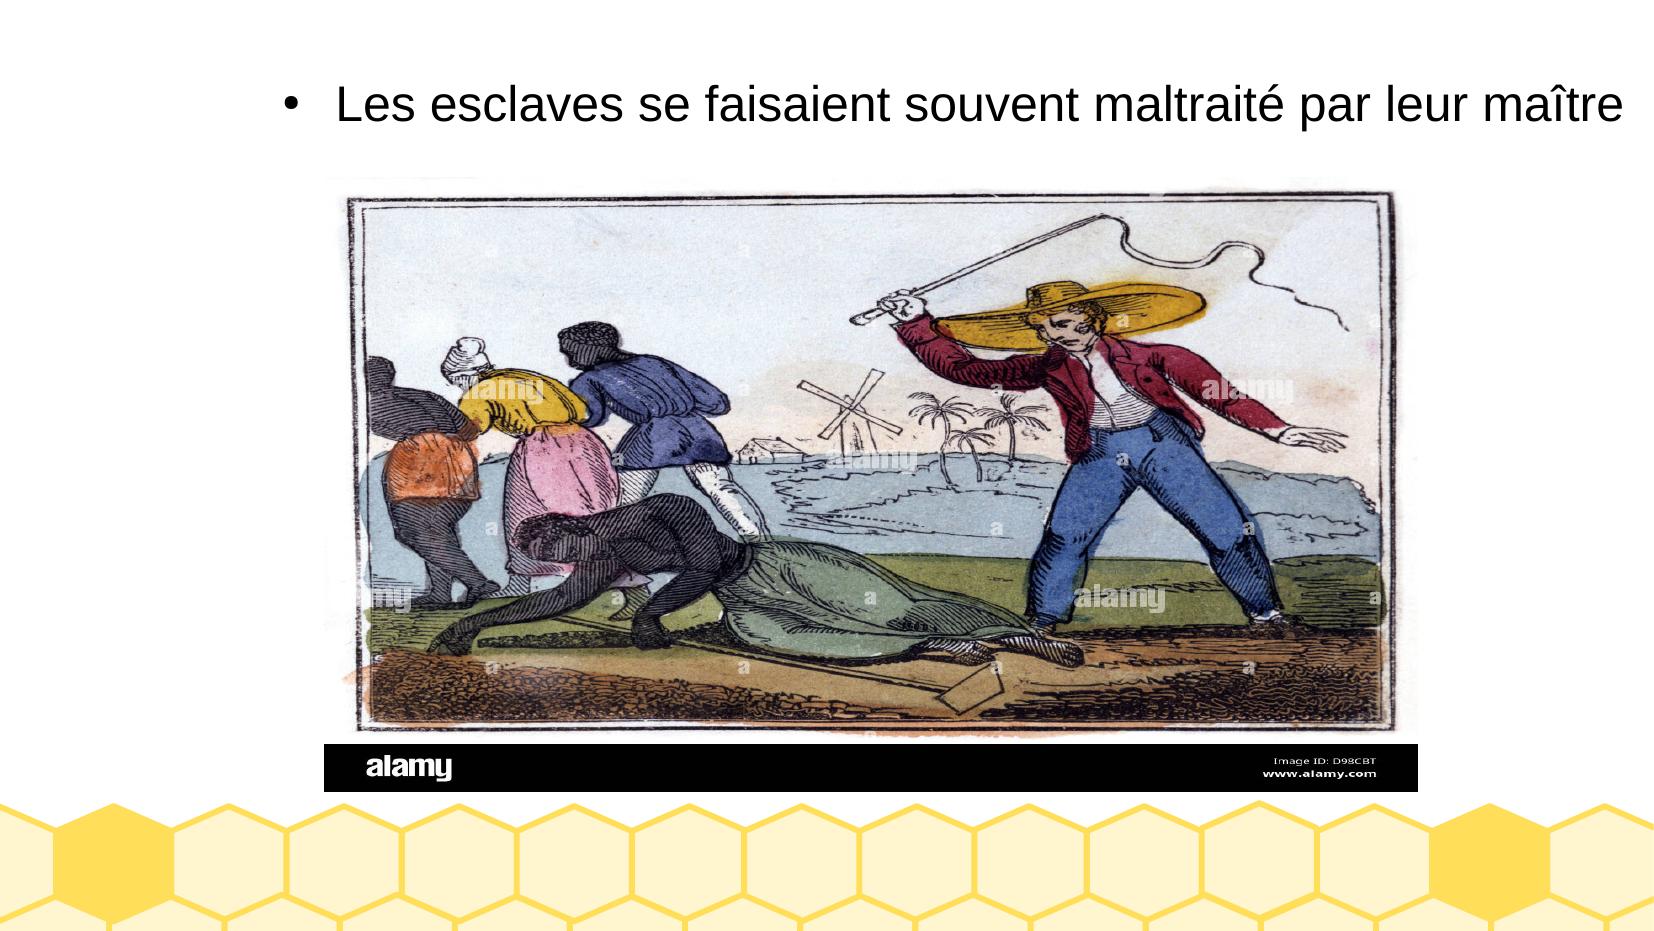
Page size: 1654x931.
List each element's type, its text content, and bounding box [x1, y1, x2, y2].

list Les esclaves se faisaient souvent maltraité par leur maître [264, 75, 1654, 785]
picture [324, 177, 1418, 792]
